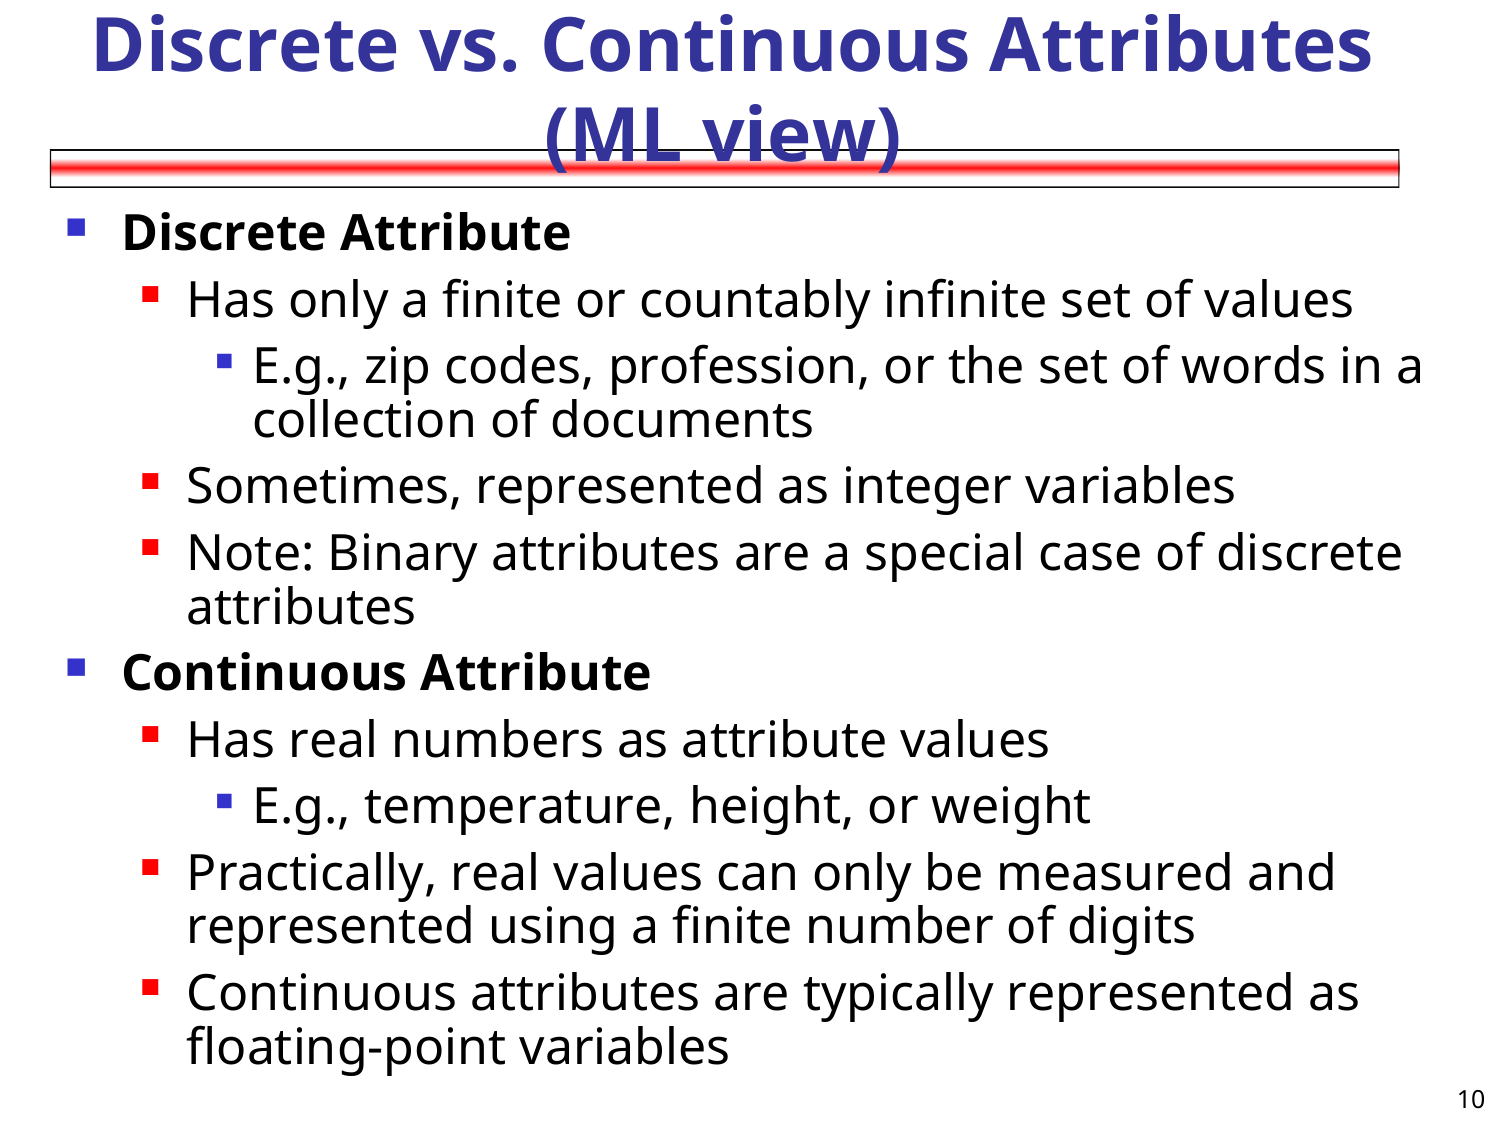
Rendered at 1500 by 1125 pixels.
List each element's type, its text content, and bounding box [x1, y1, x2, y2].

text_box <number> [1450, 1062, 1500, 1125]
title Discrete vs. Continuous Attributes (ML view) [14, 0, 1452, 185]
list Discrete Attribute Has only a finite or countably infinite set of values E.g., zip codes, profession, or the set of words in a collection of documents Sometimes, represented as integer variables Note: Binary attributes are a special case of discrete attributes Continuous Attribute Has real numbers as attribute values E.g., temperature, height, or weight Practically, real values can only be measured and represented using a finite number of digits Continuous attributes are typically represented as floating-point variables [50, 199, 1450, 1125]
